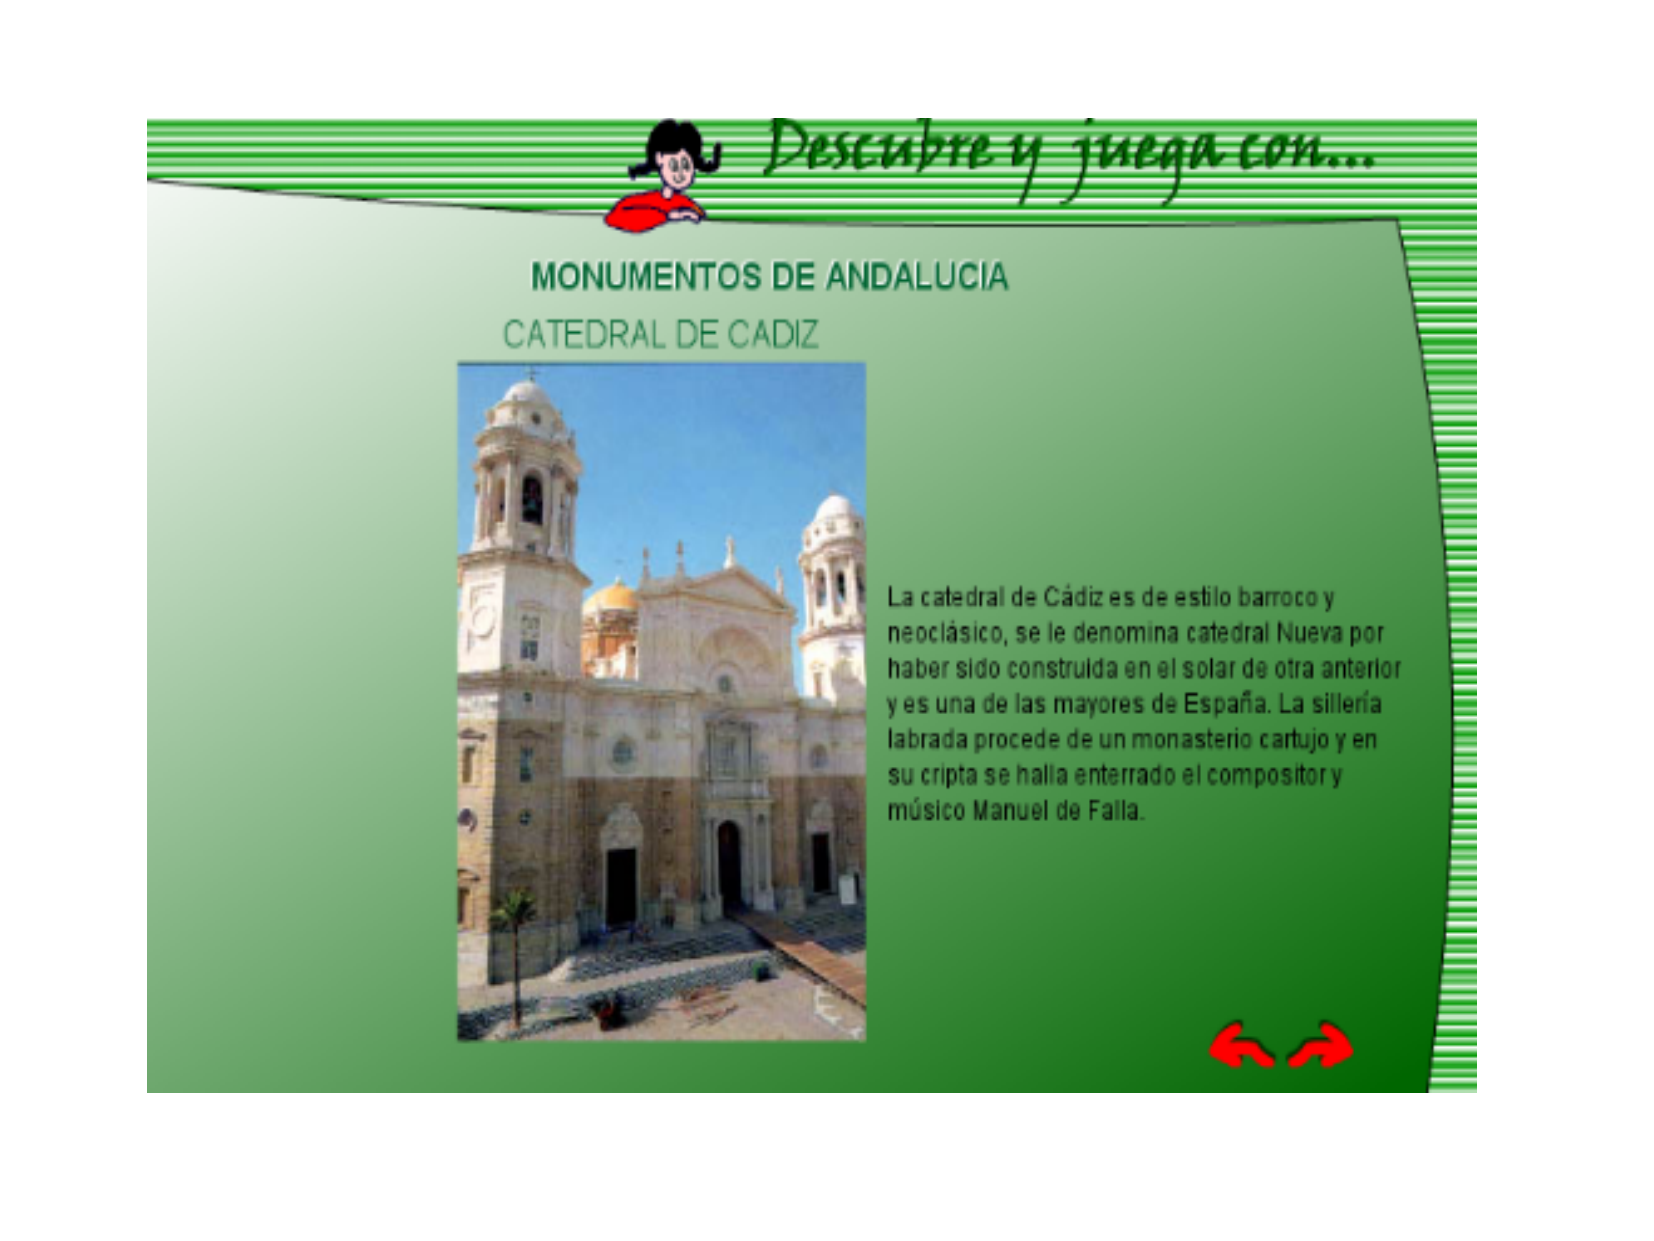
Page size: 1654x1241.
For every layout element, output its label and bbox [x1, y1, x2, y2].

picture [147, 118, 1477, 1093]
